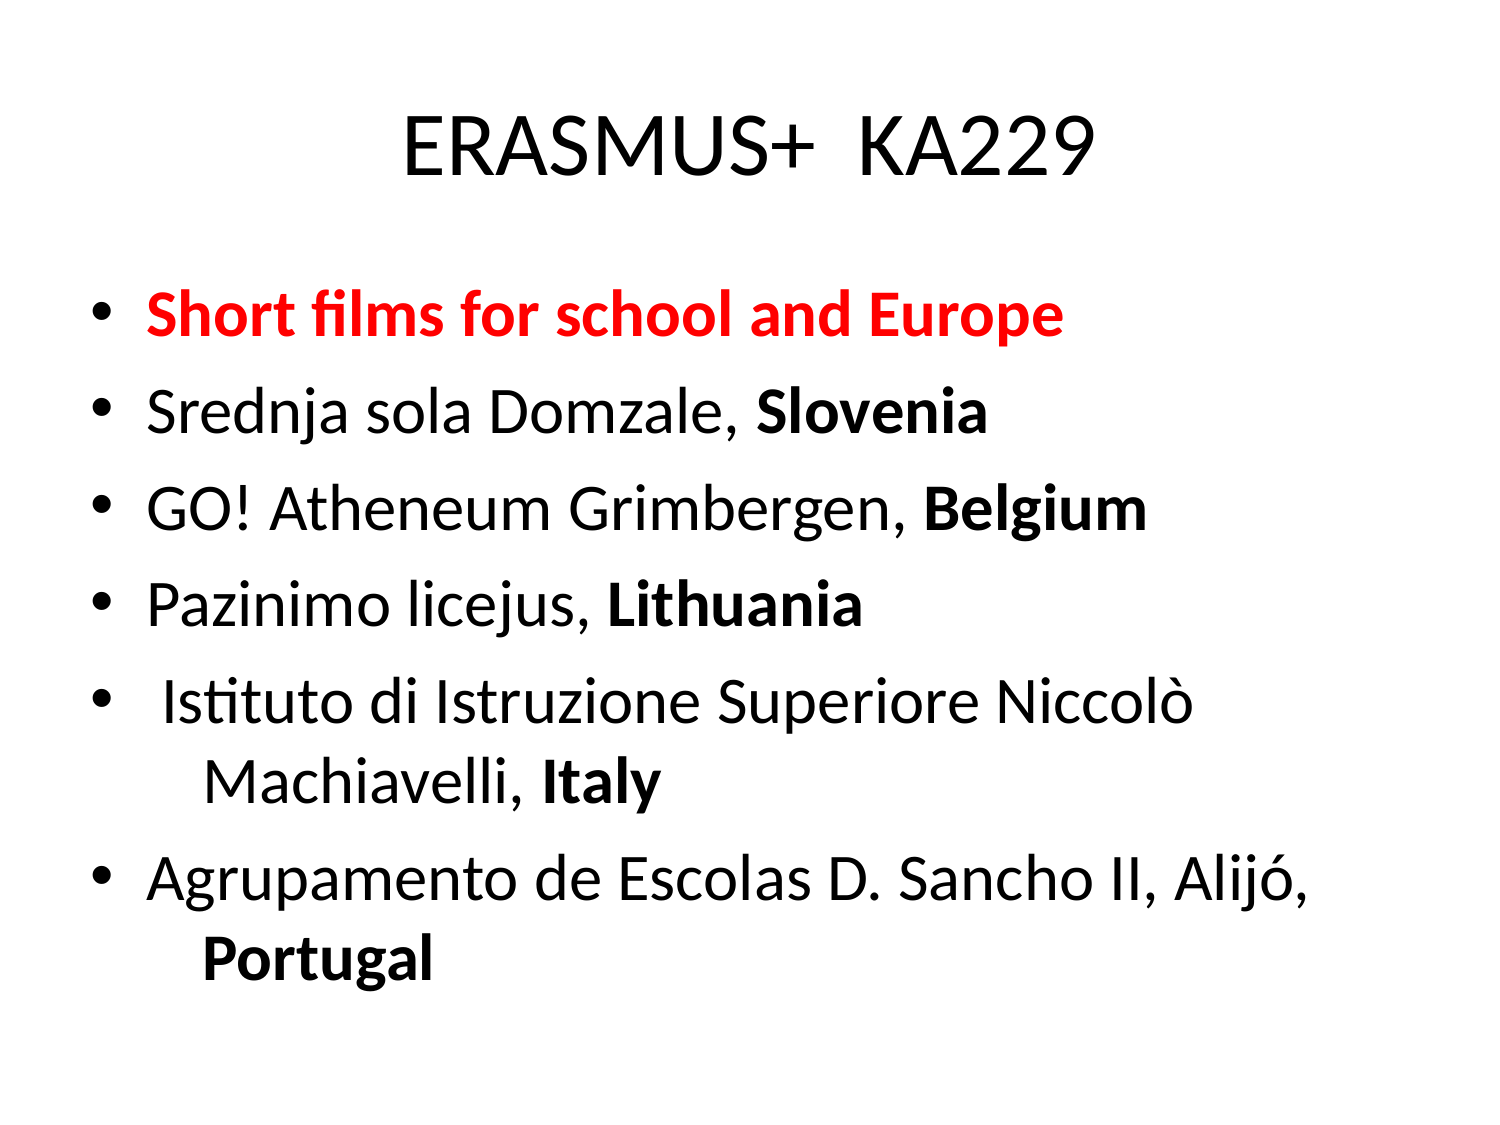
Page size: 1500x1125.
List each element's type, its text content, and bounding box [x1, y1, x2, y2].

list Short films for school and Europe Srednja sola Domzale, Slovenia GO! Atheneum Grimbergen, Belgium Pazinimo licejus, Lithuania Istituto di Istruzione Superiore Niccolò Machiavelli, Italy Agrupamento de Escolas D. Sancho II, Alijó, Portugal [75, 262, 1426, 1005]
title ERASMUS+ KA229 [75, 45, 1426, 233]
